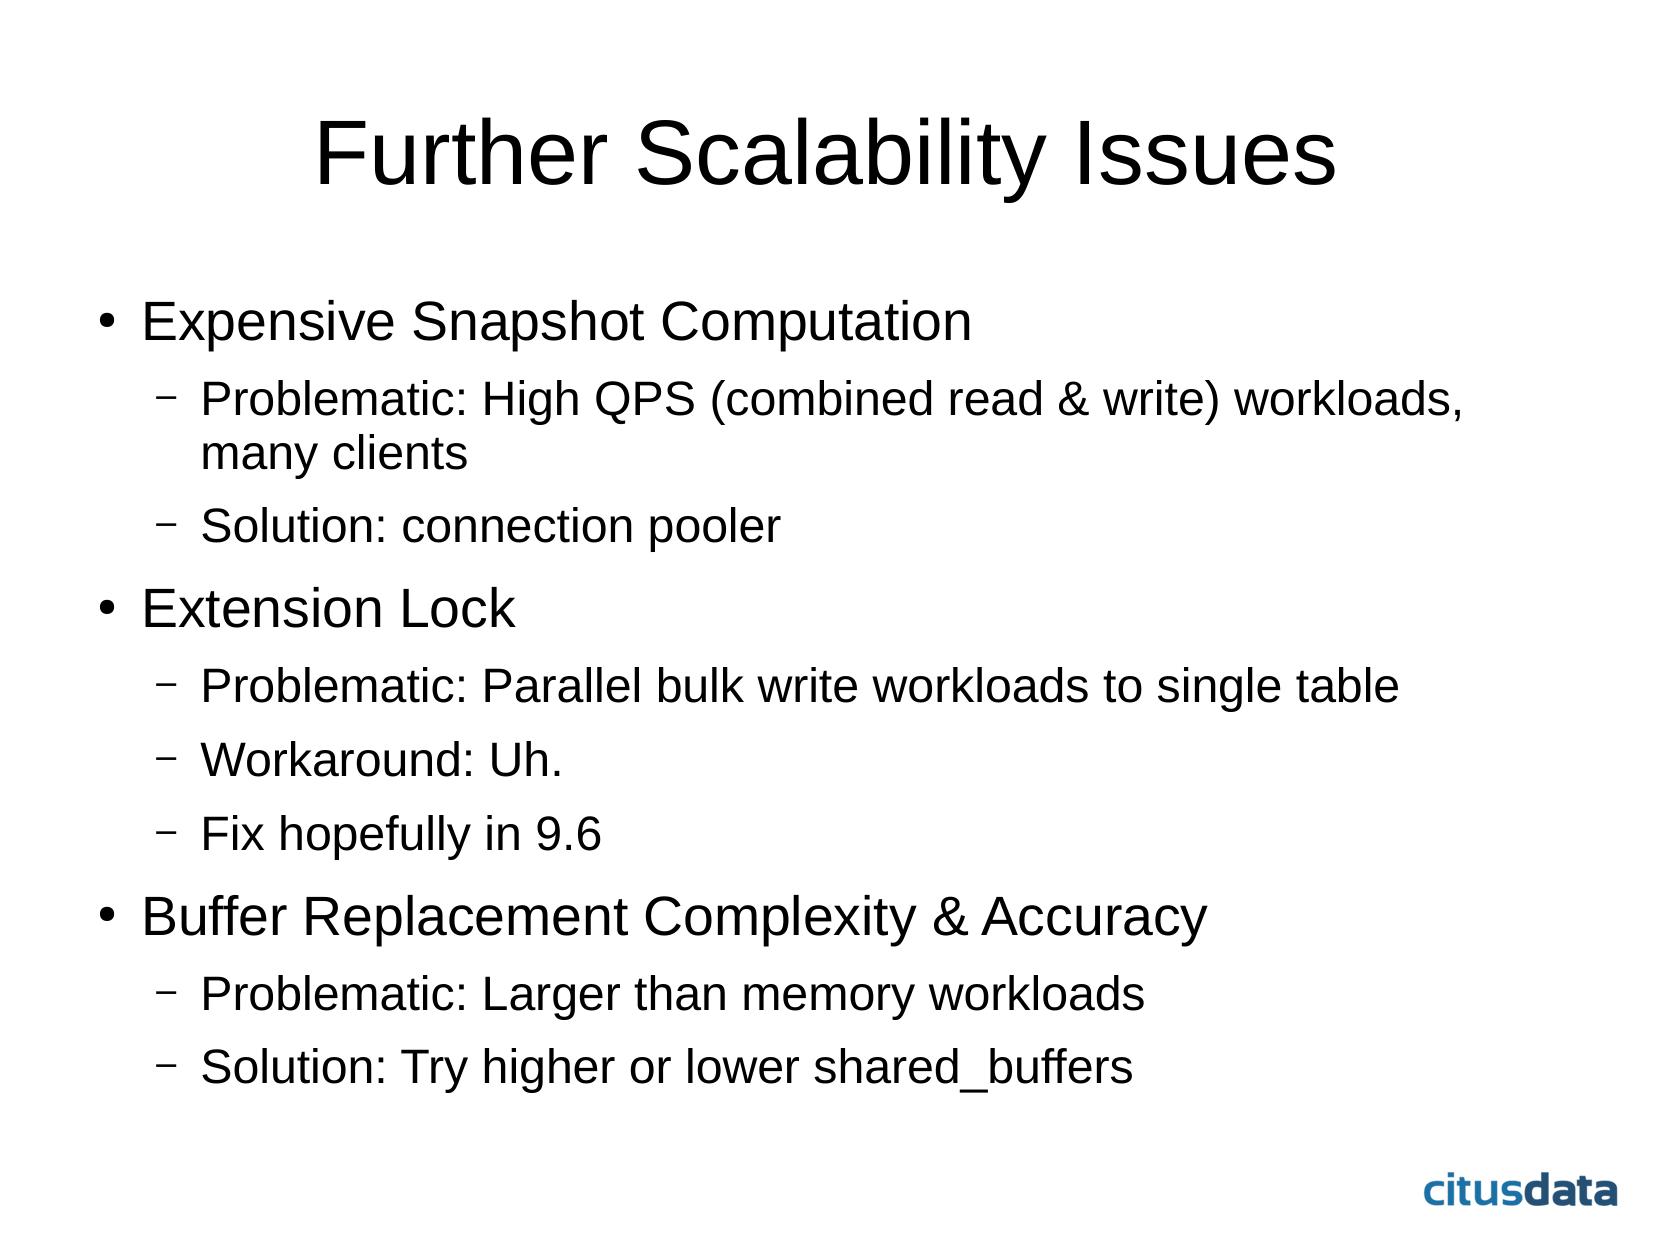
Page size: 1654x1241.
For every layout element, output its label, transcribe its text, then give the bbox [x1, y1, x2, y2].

title Further Scalability Issues [82, 49, 1571, 257]
picture [1420, 1167, 1622, 1209]
list Expensive Snapshot Computation Problematic: High QPS (combined read & write) workloads, many clients Solution: connection pooler Extension Lock Problematic: Parallel bulk write workloads to single table Workaround: Uh. Fix hopefully in 9.6 Buffer Replacement Complexity & Accuracy Problematic: Larger than memory workloads Solution: Try higher or lower shared_buffers [82, 290, 1571, 1096]
